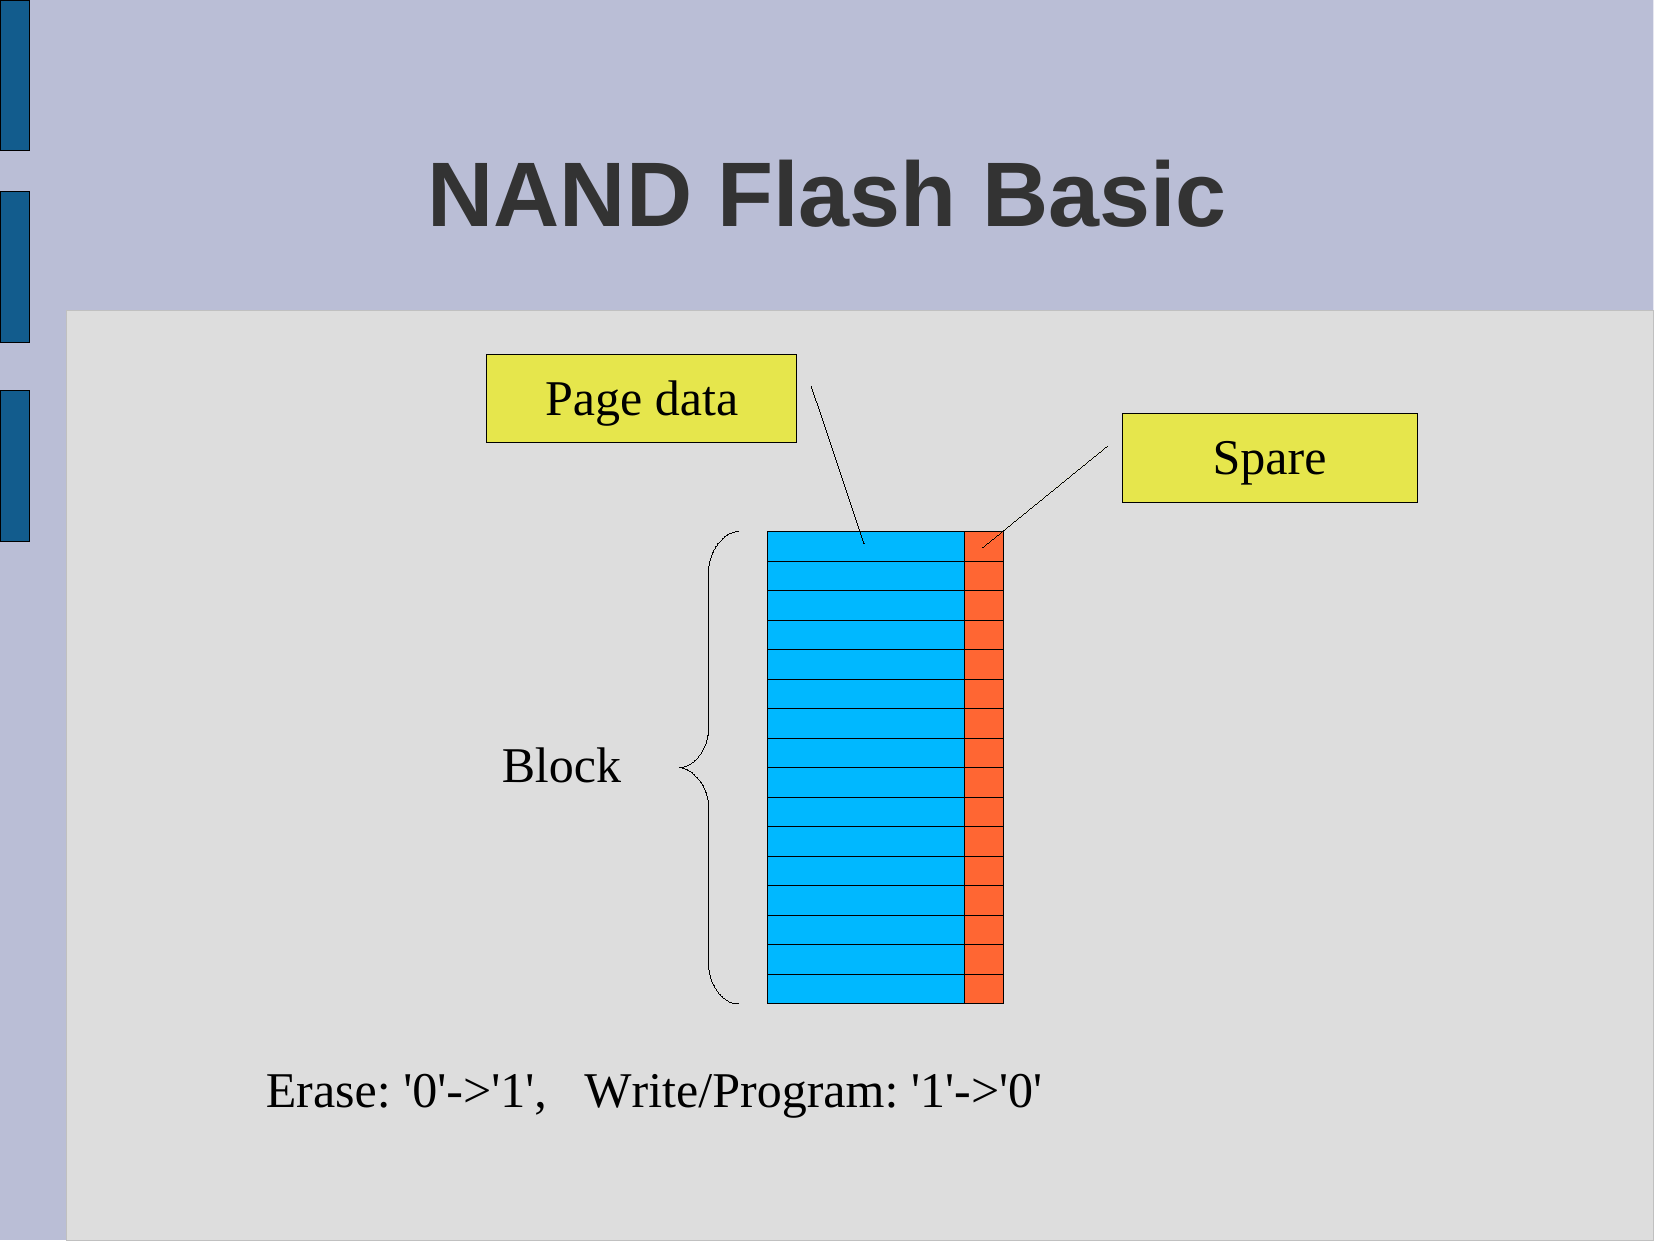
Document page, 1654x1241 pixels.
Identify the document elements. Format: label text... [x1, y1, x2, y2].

text_box Erase: '0'->'1', Write/Program: '1'->'0' [265, 1062, 1447, 1119]
title NAND Flash Basic [121, 91, 1534, 299]
text_box Spare [1122, 413, 1417, 502]
text_box Block [501, 738, 680, 794]
text_box Page data [487, 354, 797, 443]
text_box [767, 531, 1004, 1004]
